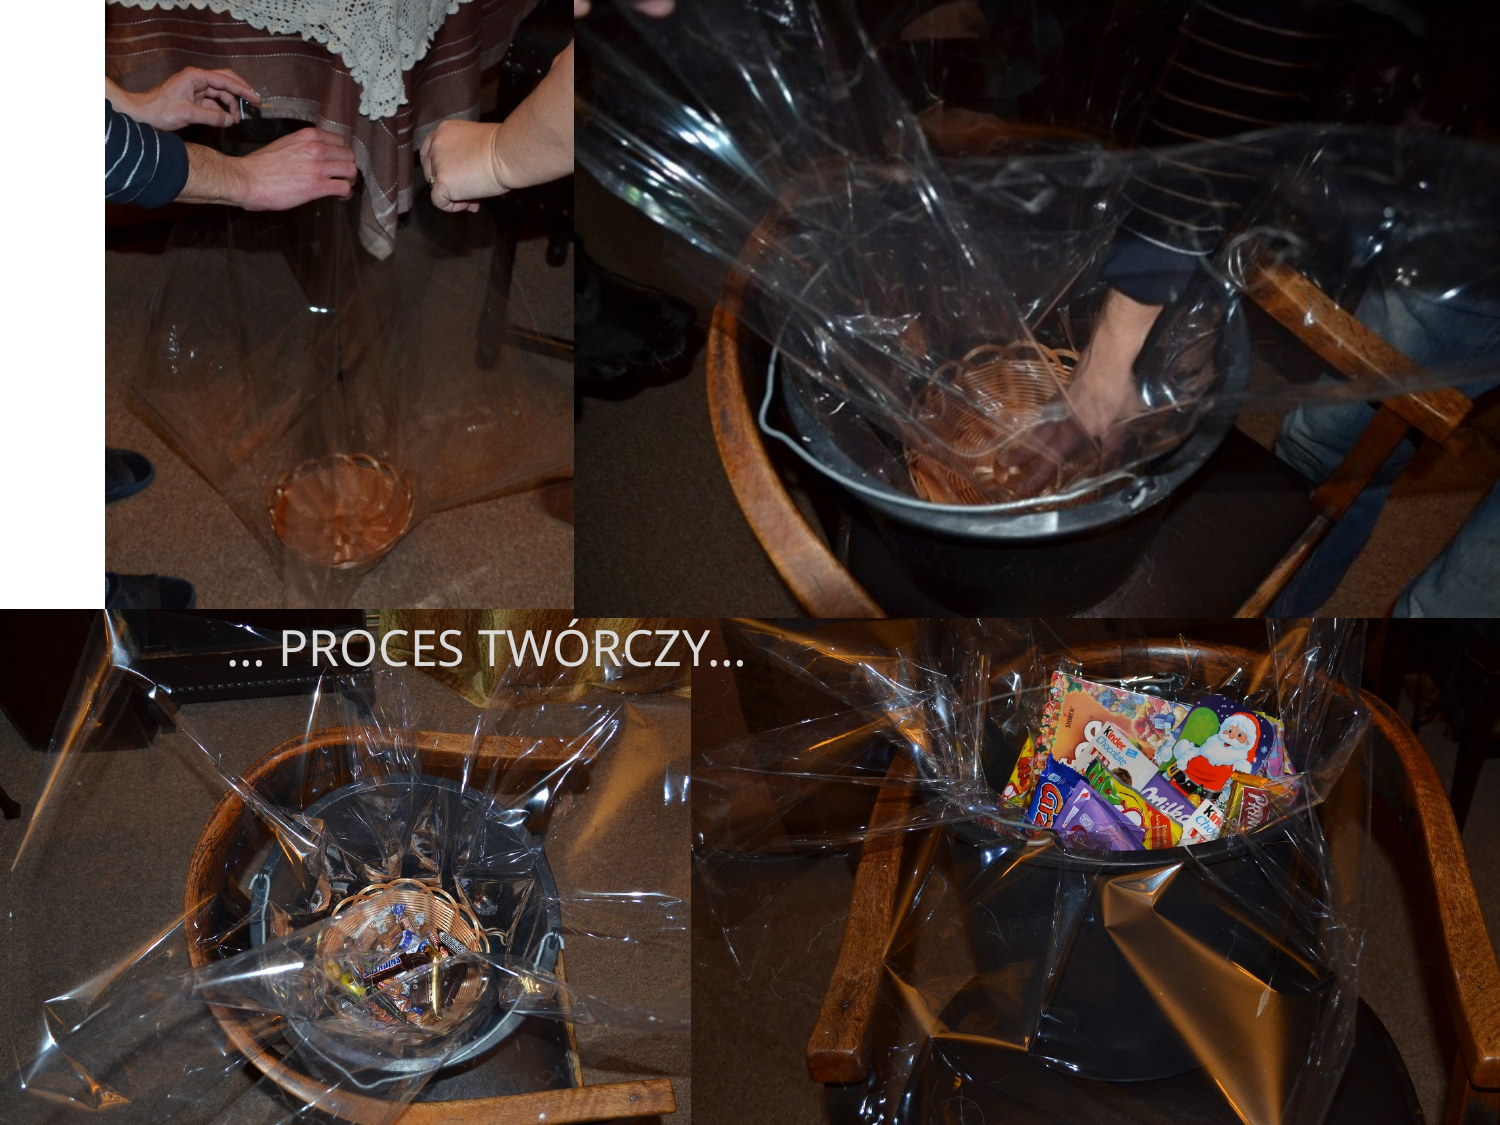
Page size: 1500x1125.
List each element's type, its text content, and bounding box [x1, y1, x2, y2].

picture [0, 0, 1500, 1125]
text_box … PROCES TWÓRCZY… [210, 609, 888, 686]
